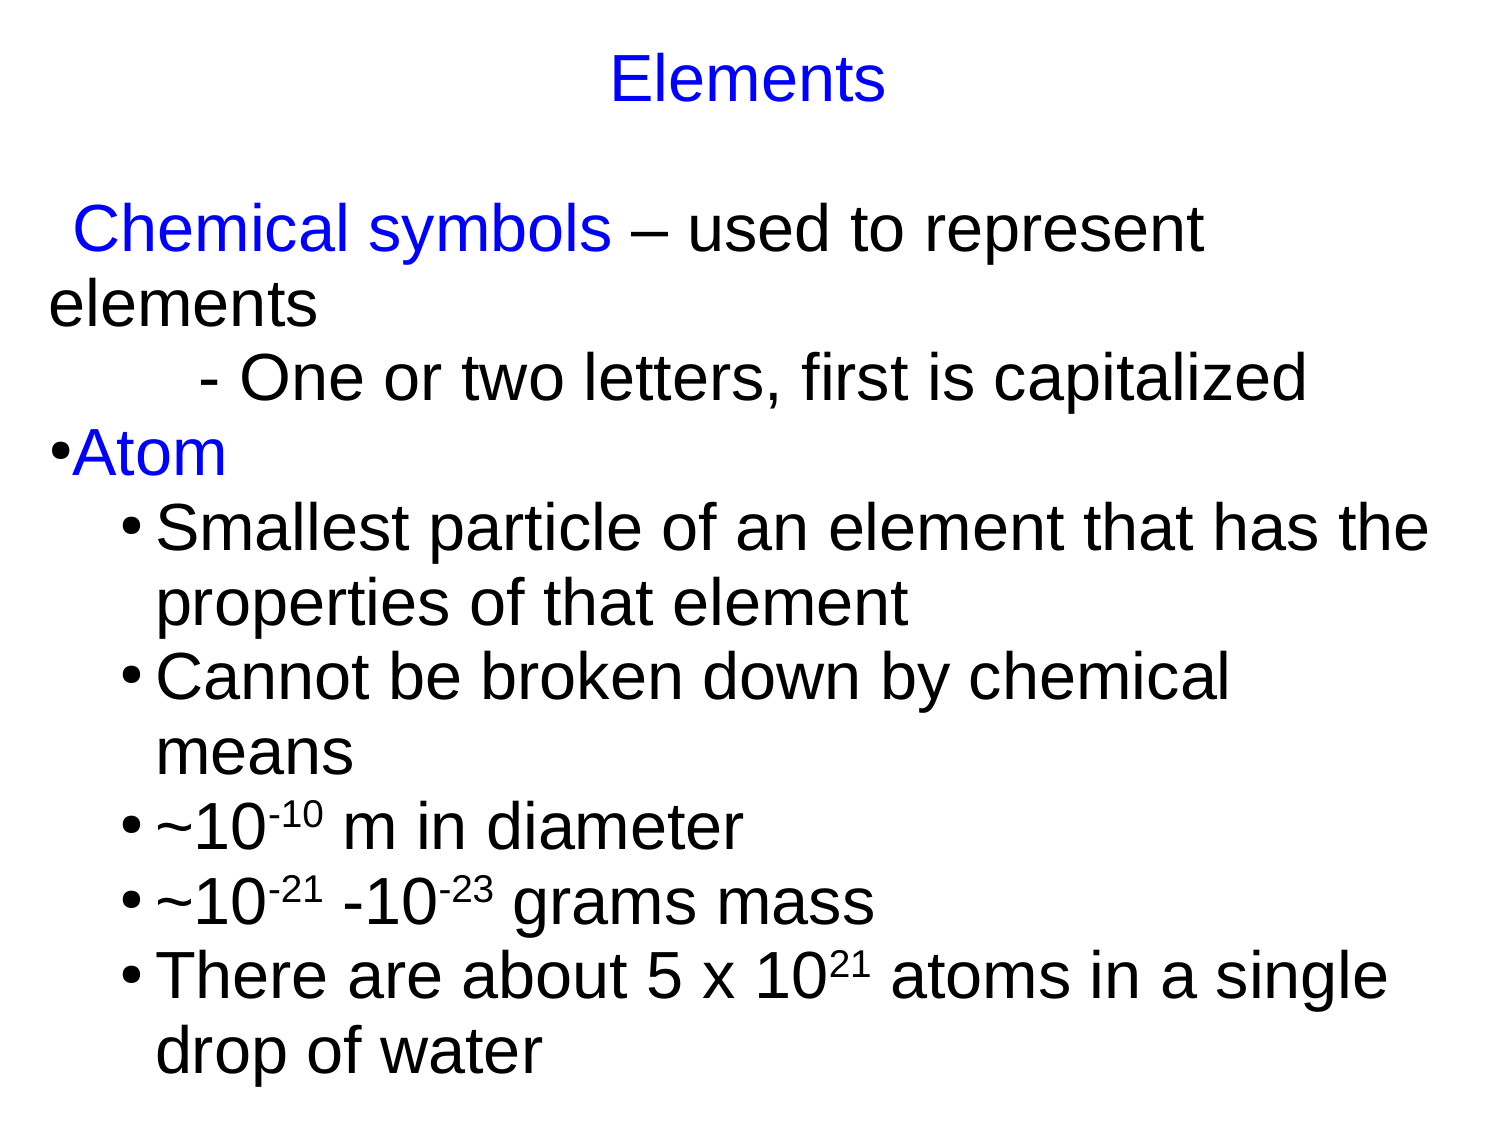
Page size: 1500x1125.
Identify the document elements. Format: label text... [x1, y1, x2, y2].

text_box Elements Chemical symbols – used to represent elements - One or two letters, first is capitalized Atom Smallest particle of an element that has the properties of that element Cannot be broken down by chemical means ~10-10 m in diameter ~10-21 -10-23 grams mass There are about 5 x 1021 atoms in a single drop of water [34, 34, 1463, 1096]
